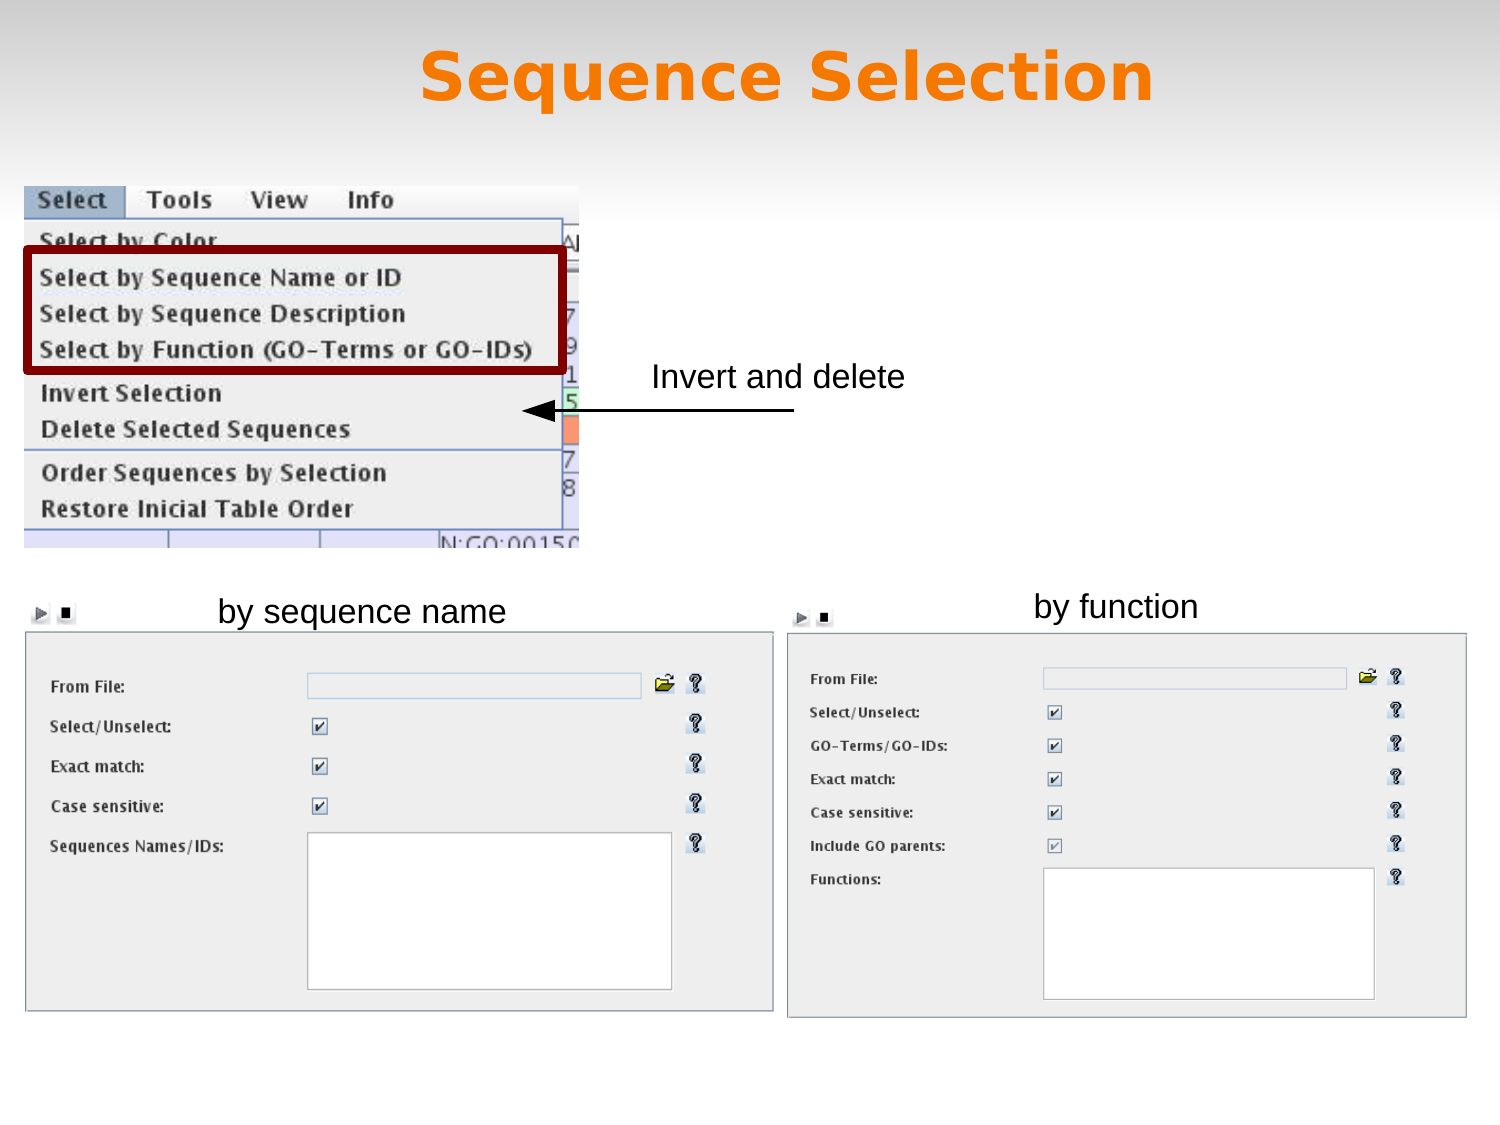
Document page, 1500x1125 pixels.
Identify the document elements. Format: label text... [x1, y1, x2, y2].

text_box By Name/Description [204, 583, 554, 637]
title Sequence Selection [112, 0, 1463, 155]
text_box by function [1018, 579, 1226, 633]
text_box by sequence name [202, 584, 521, 638]
picture [787, 604, 1468, 1019]
picture [25, 597, 775, 1013]
picture [24, 186, 579, 548]
text_box Invert and delete [636, 350, 1196, 404]
picture [32, 254, 558, 366]
